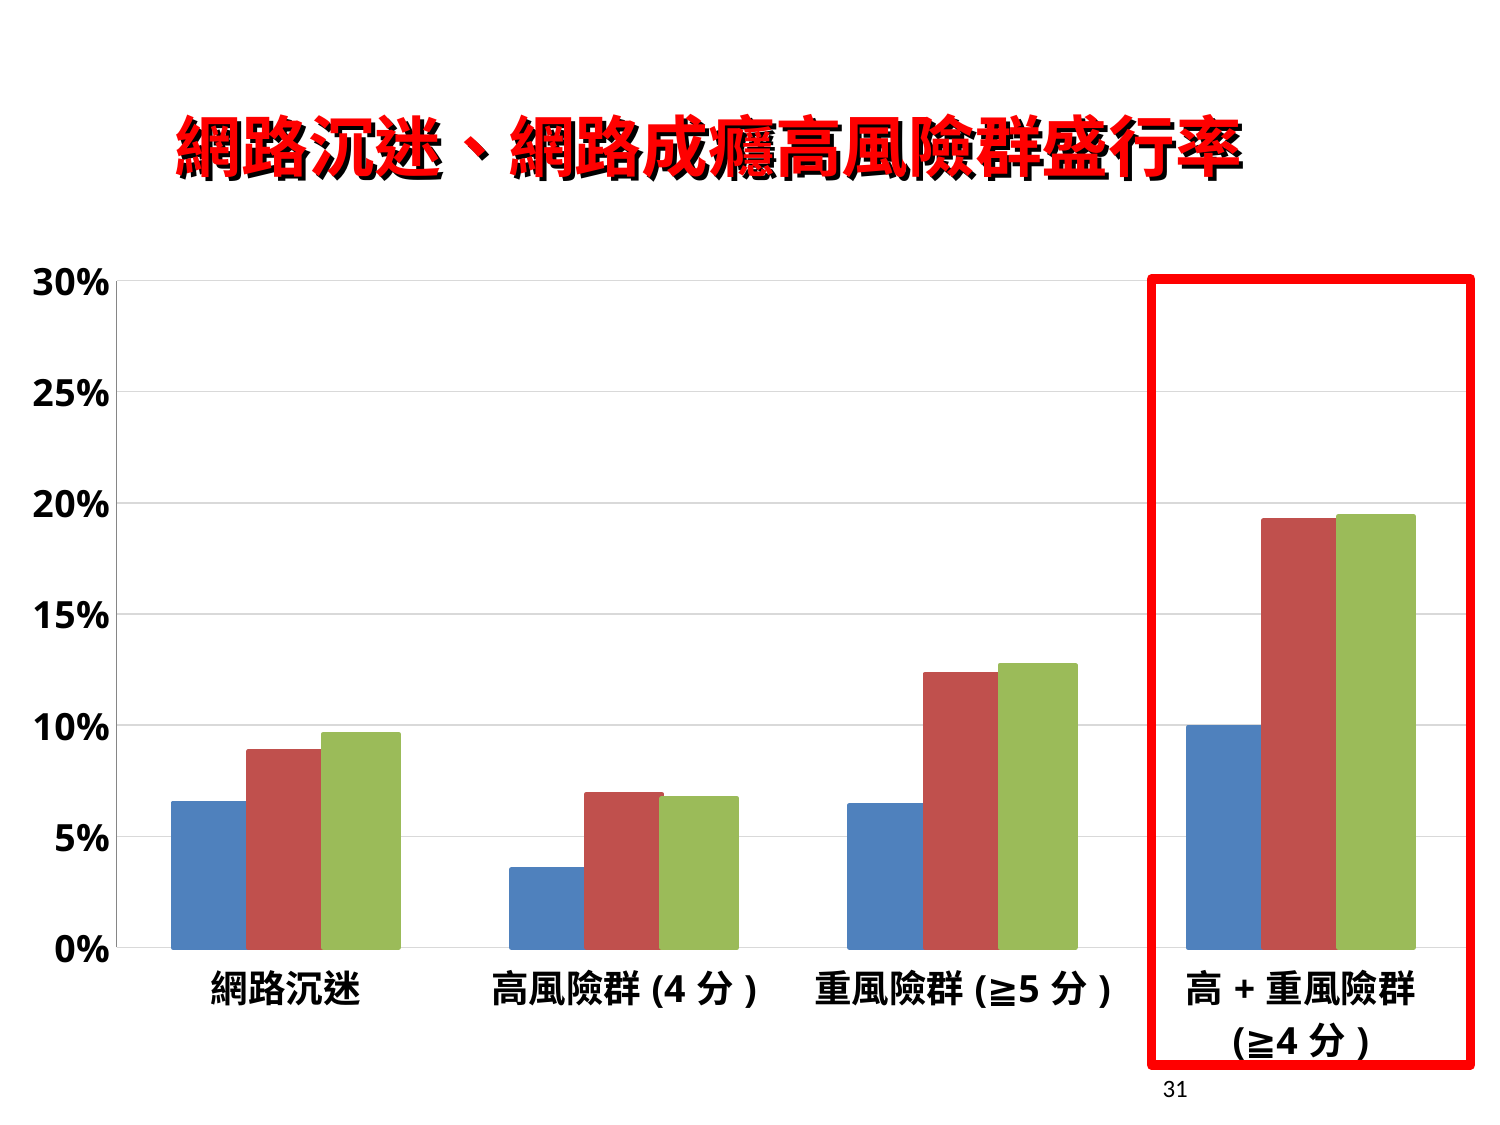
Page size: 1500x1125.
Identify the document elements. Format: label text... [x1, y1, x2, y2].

title 網路沉迷、網路成癮高風險群盛行率 [41, 91, 1392, 237]
text_box 31 [1147, 1065, 1498, 1125]
chart [2, 237, 1500, 1083]
chart [1156, 284, 1466, 1060]
